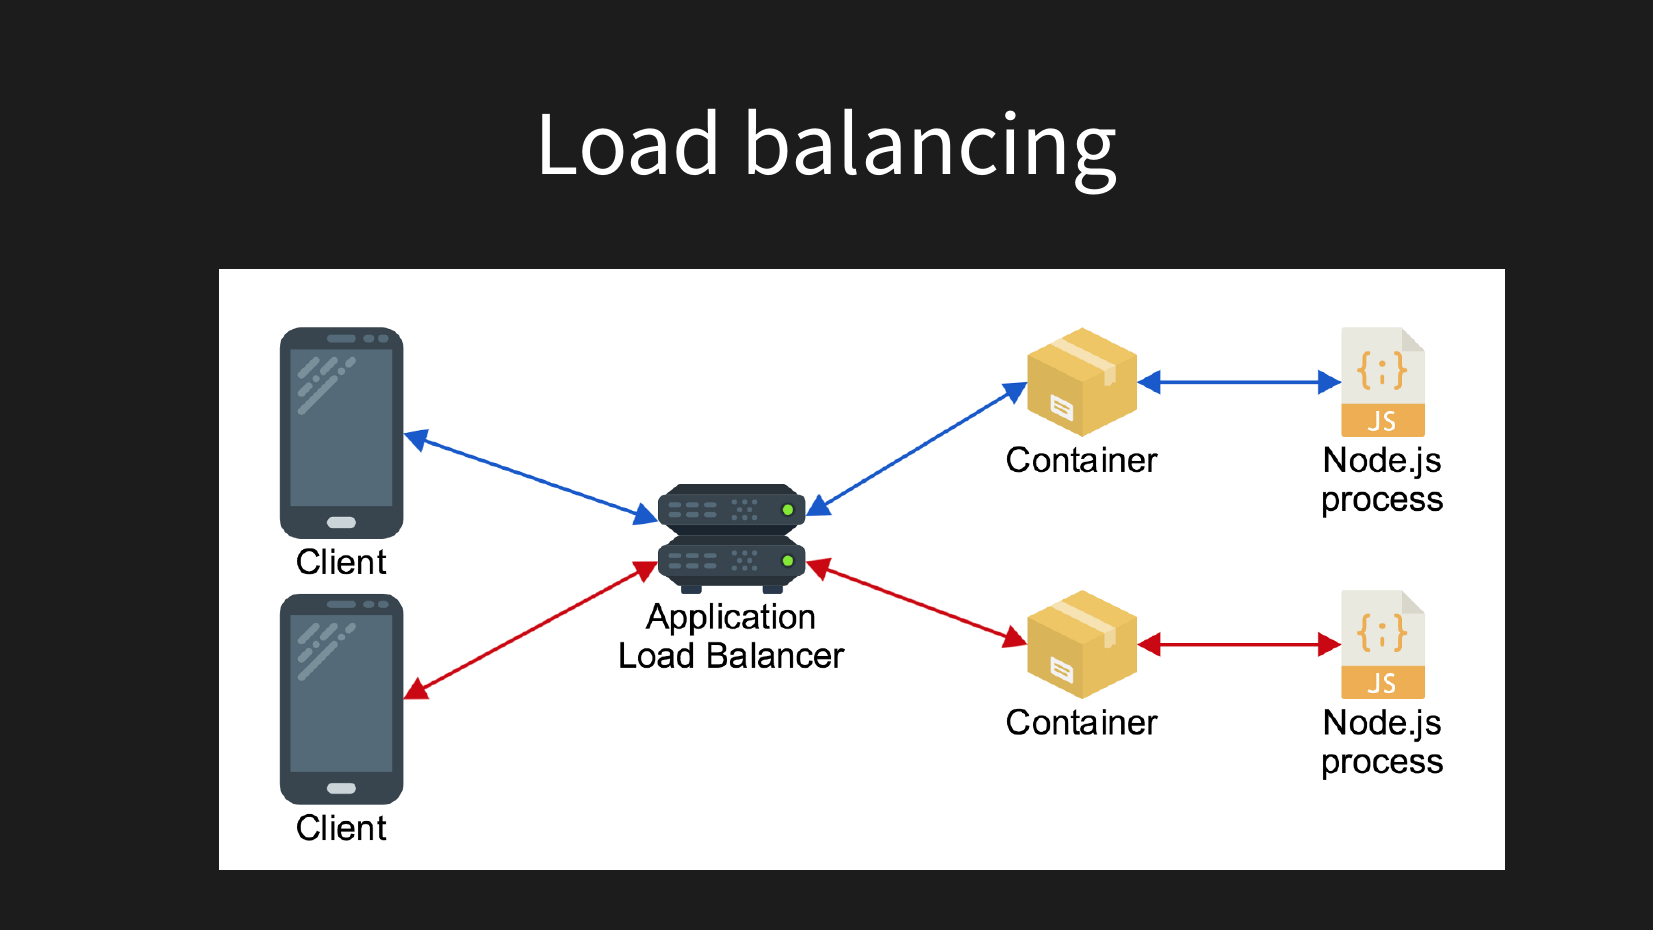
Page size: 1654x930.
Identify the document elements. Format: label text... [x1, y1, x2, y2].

picture [219, 269, 1505, 871]
title Load balancing [0, 26, 1653, 258]
